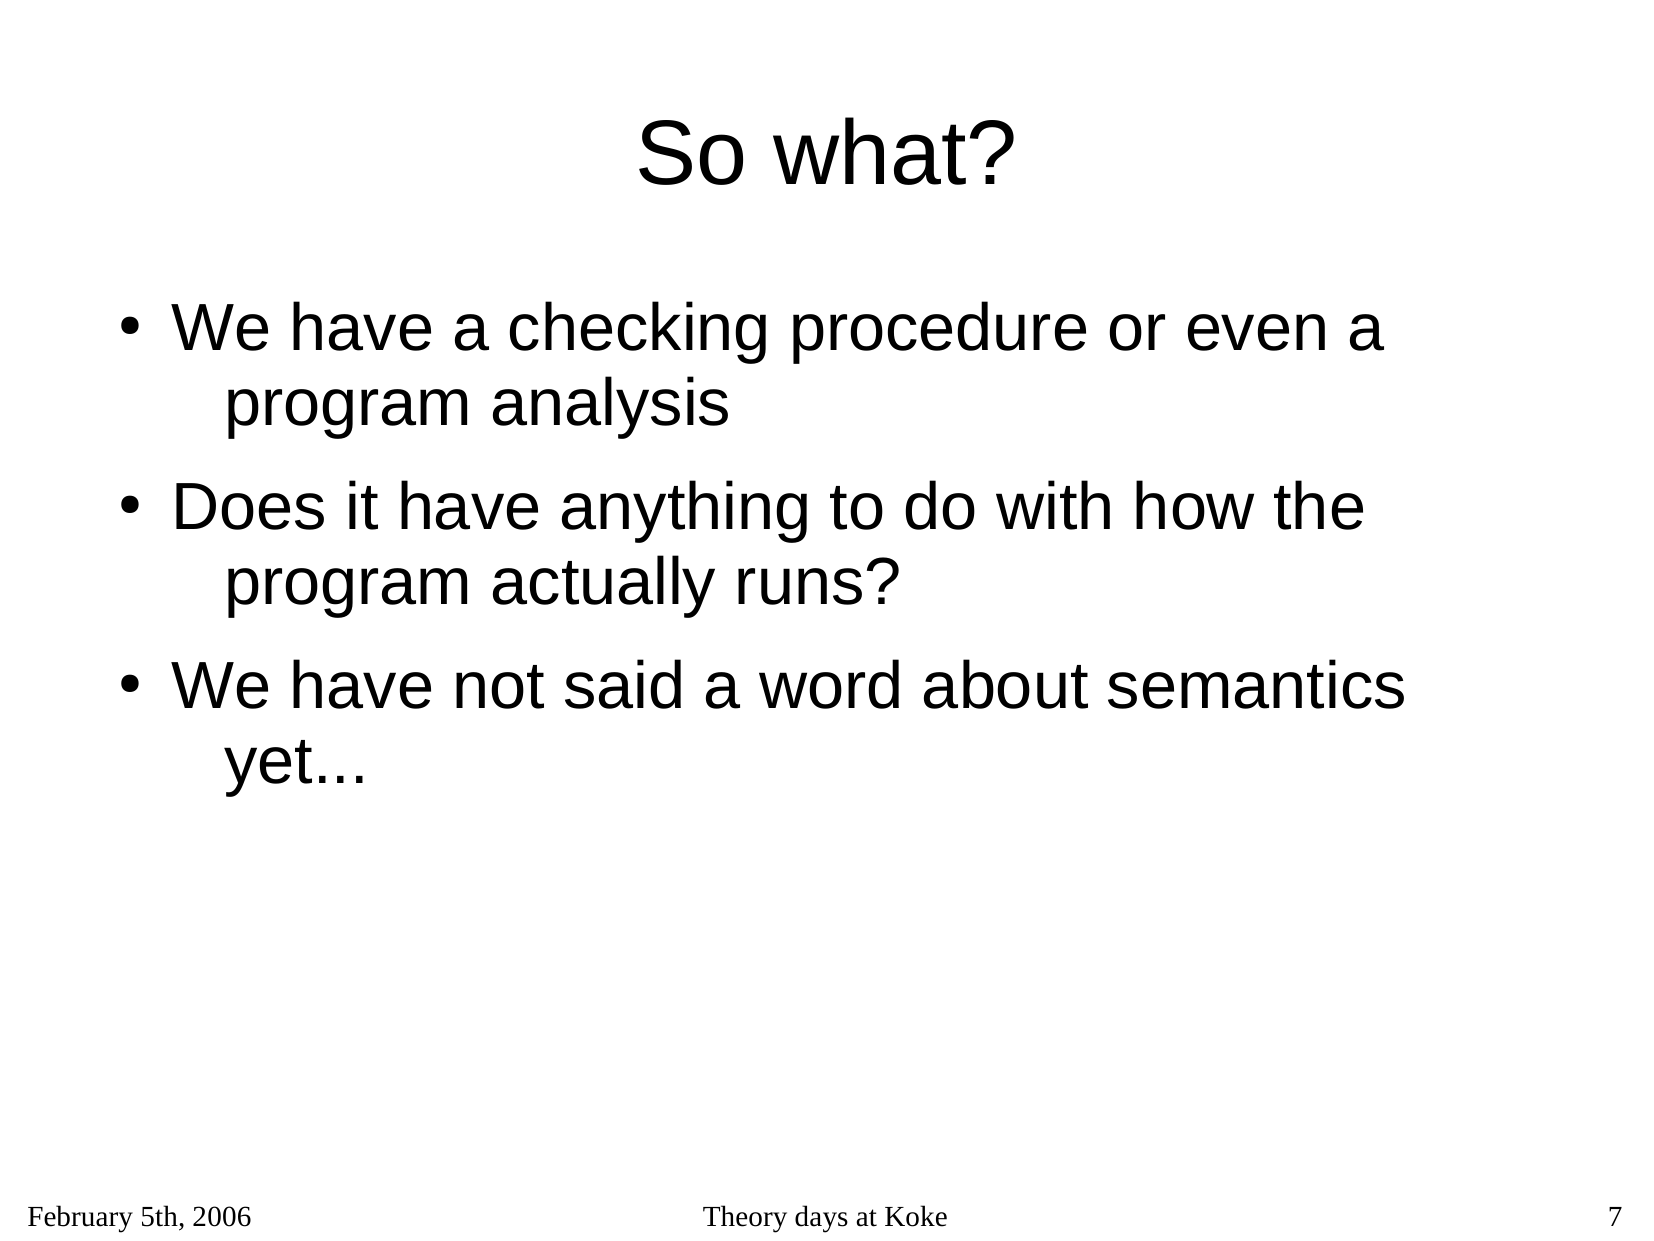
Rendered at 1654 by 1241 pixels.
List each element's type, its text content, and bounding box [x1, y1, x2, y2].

title So what? [82, 49, 1571, 257]
list We have a checking procedure or even a program analysis Does it have anything to do with how the program actually runs? We have not said a word about semantics yet... [82, 290, 1571, 1109]
